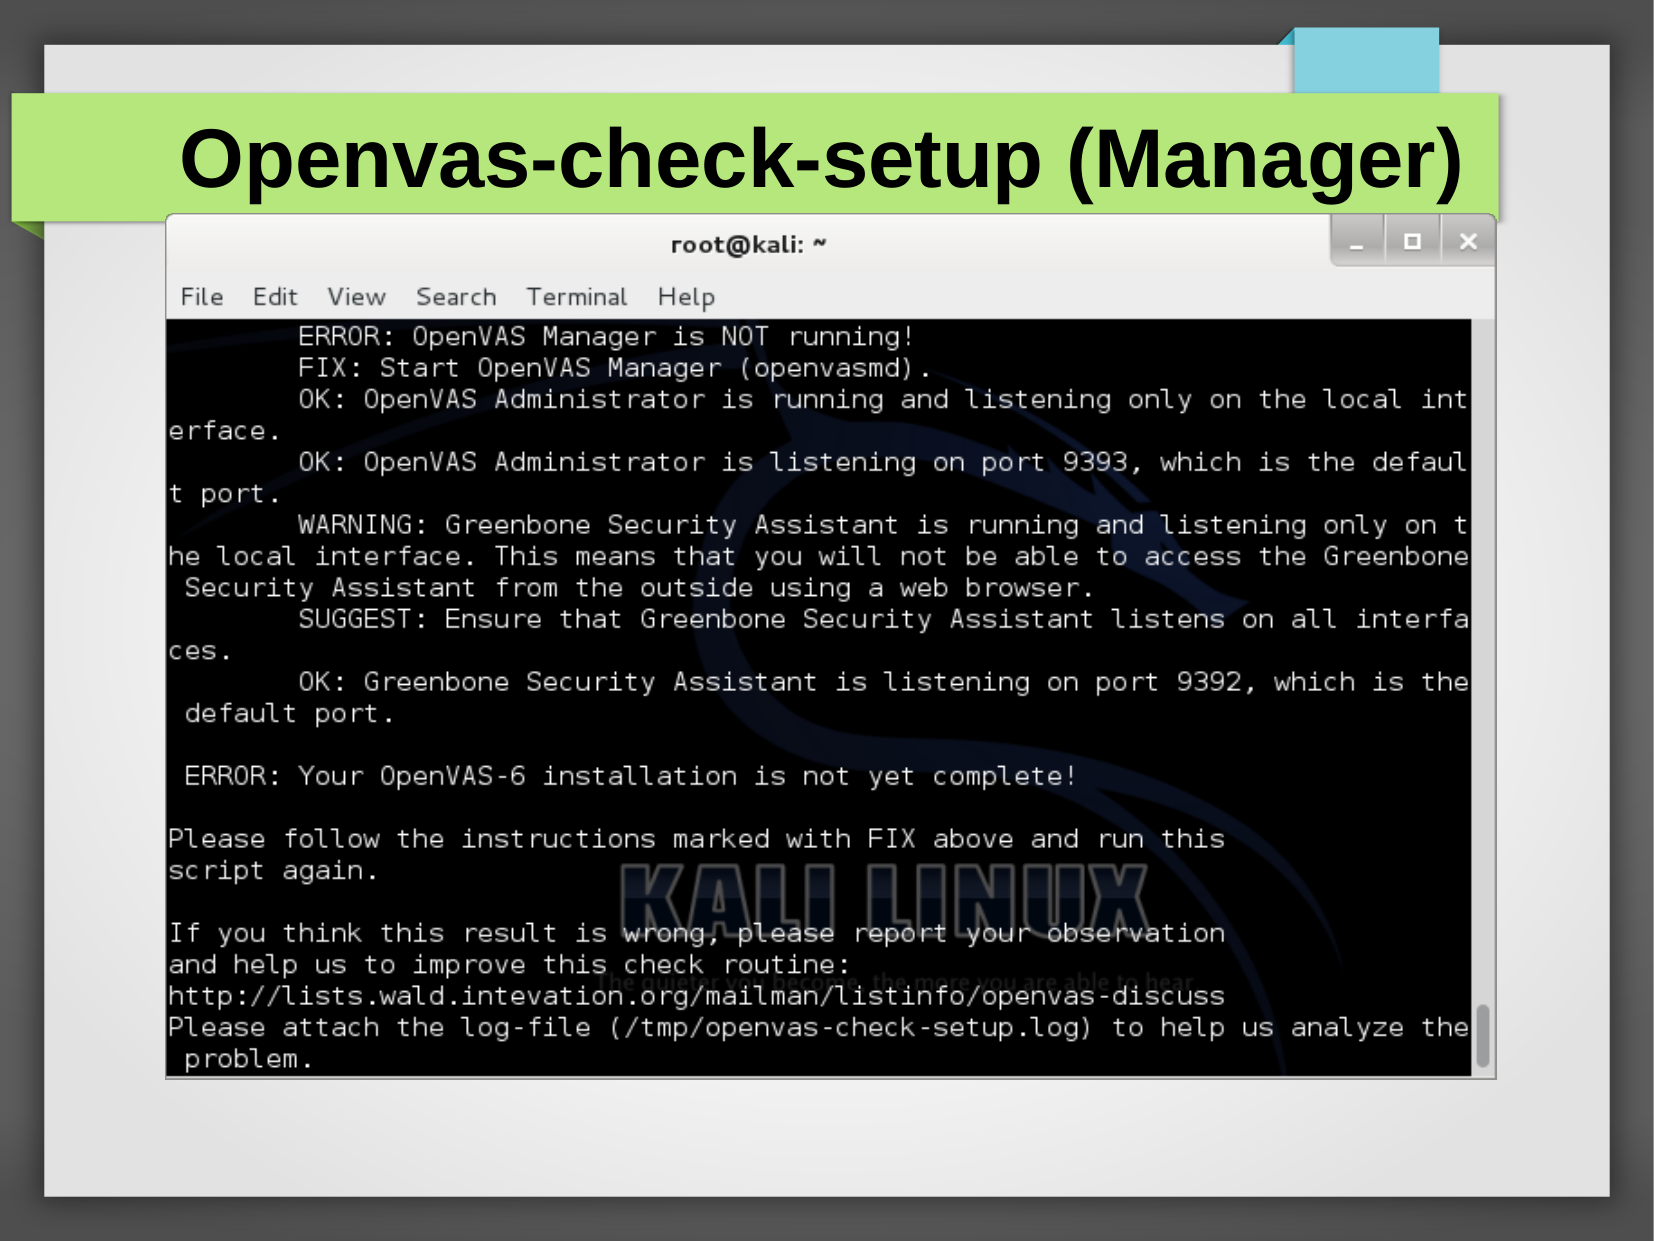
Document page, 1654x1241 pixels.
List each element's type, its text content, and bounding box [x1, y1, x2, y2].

text_box Openvas-check-setup (Manager) [165, 105, 1480, 213]
picture [0, 0, 1654, 1241]
